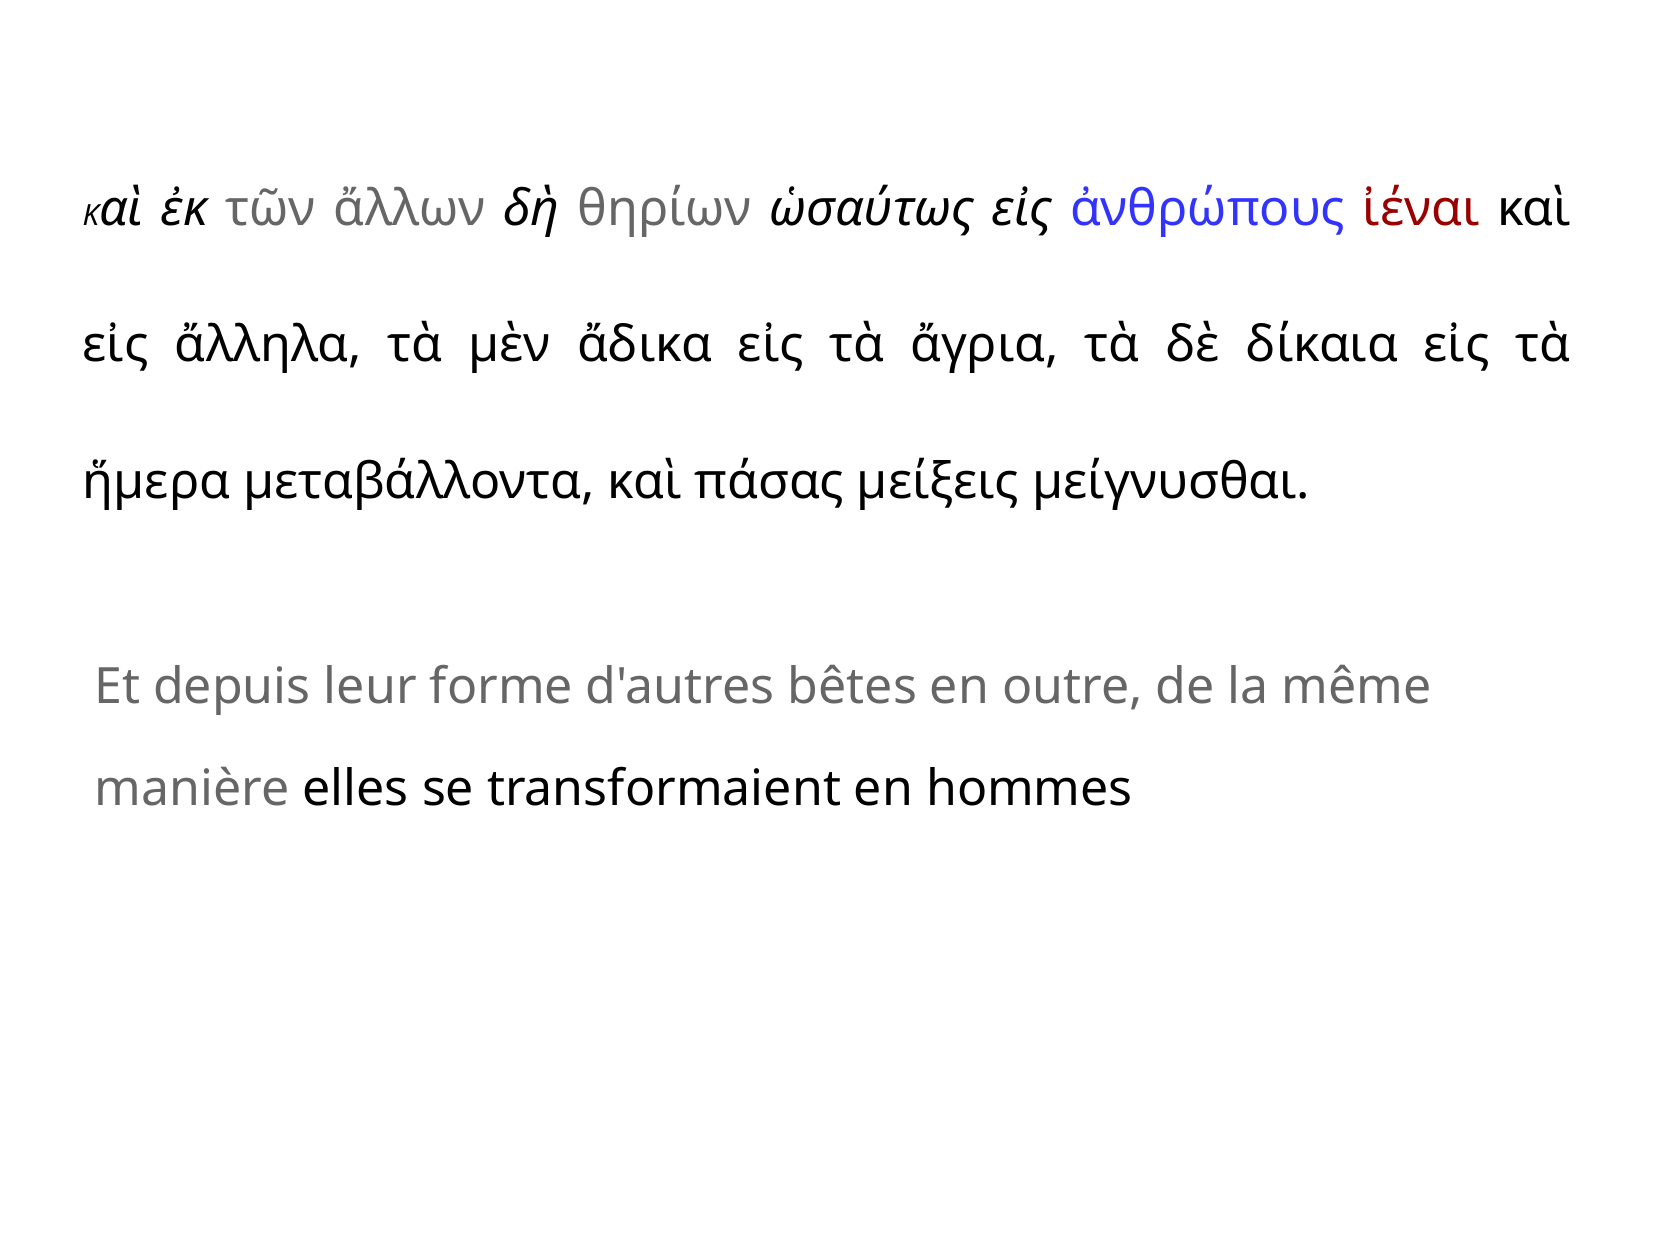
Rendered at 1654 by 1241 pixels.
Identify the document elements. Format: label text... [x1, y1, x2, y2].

list Et depuis leur forme d'autres bêtes en outre, de la même manière elles se transformaient en hommes [94, 615, 1583, 1146]
title Καὶ ἐκ τῶν ἄλλων δὴ θηρίων ὡσαύτως εἰς ἀνθρώπους ἰέναι καὶ εἰς ἄλληλα, τὰ μὲν ἄδικα εἰς τὰ ἄγρια, τὰ δὲ δίκαια εἰς τὰ ἥμερα μεταβάλλοντα, καὶ πάσας μείξεις μείγνυσθαι. [82, 49, 1571, 567]
